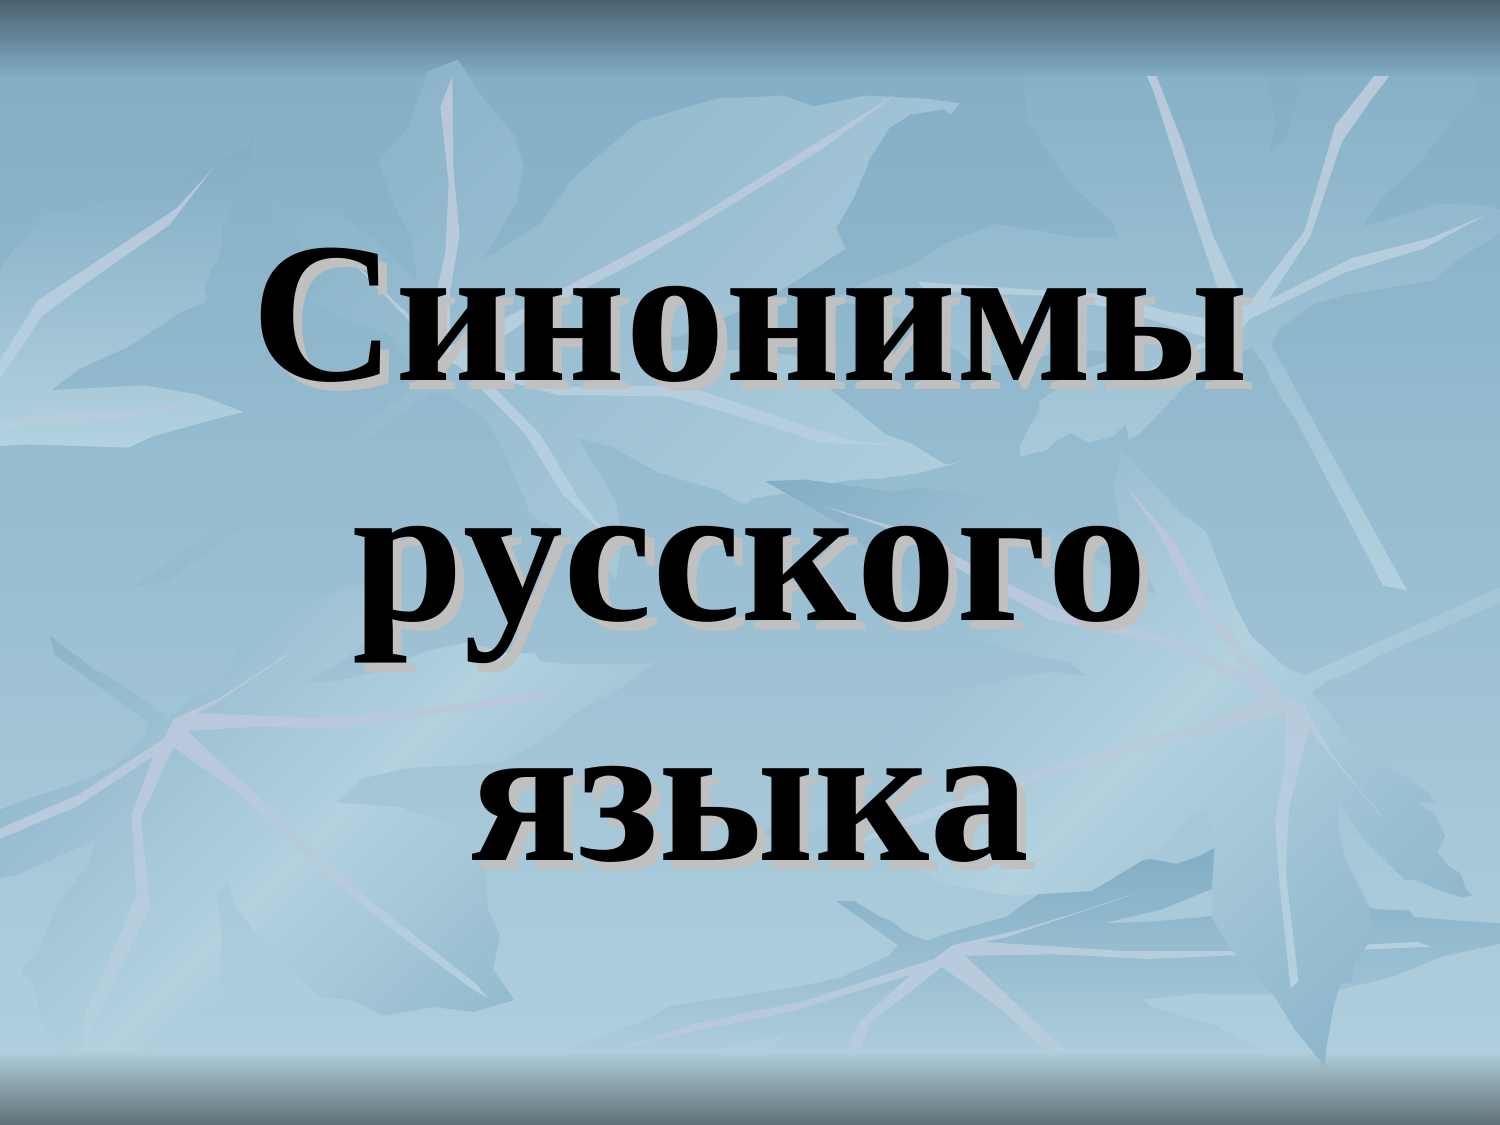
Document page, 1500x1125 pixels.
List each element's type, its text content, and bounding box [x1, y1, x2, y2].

title Синонимы русского языка [75, 45, 1426, 1035]
